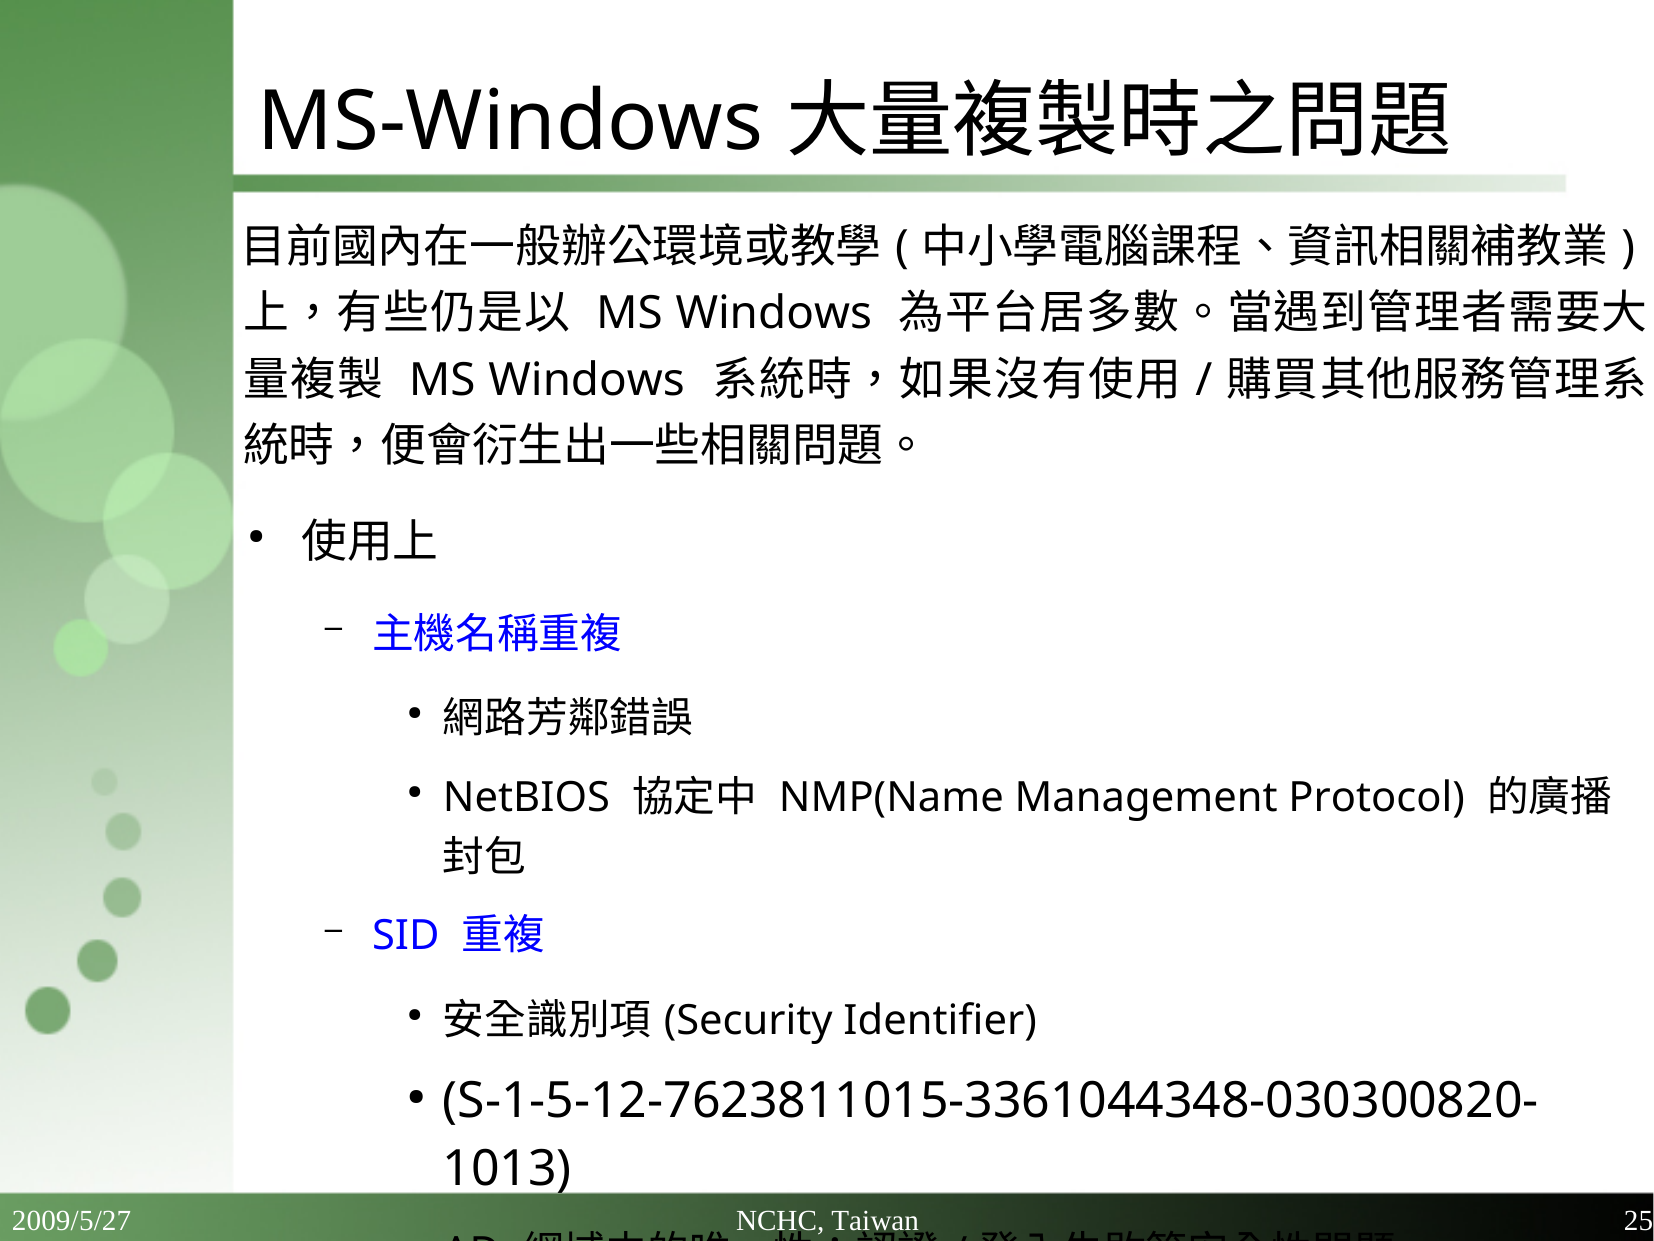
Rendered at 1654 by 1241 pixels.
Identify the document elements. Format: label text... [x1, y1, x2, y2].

list 目前國內在一般辦公環境或教學(中小學電腦課程、資訊相關補教業)上，有些仍是以 MS Windows 為平台居多數。當遇到管理者需要大量複製 MS Windows 系統時，如果沒有使用/購買其他服務管理系統時，便會衍生出一些相關問題。 使用上 主機名稱重複 網路芳鄰錯誤 NetBIOS 協定中 NMP(Name Management Protocol) 的廣播封包 SID 重複 安全識別項(Security Identifier) (S-1-5-12-7623811015-3361044348-030300820-1013) AD 網域中的唯一性：認證/登入失敗等安全性問題 管理上 無法進行集中式管理：單一指令群體動作 無法分群辨識：複製後群組名稱相同 [230, 209, 1648, 1190]
picture [543, 1236, 558, 1241]
picture [1245, 1235, 1255, 1241]
picture [1111, 1235, 1119, 1240]
picture [0, 0, 1654, 1241]
title MS-Windows大量複製時之問題 [236, 49, 1595, 178]
